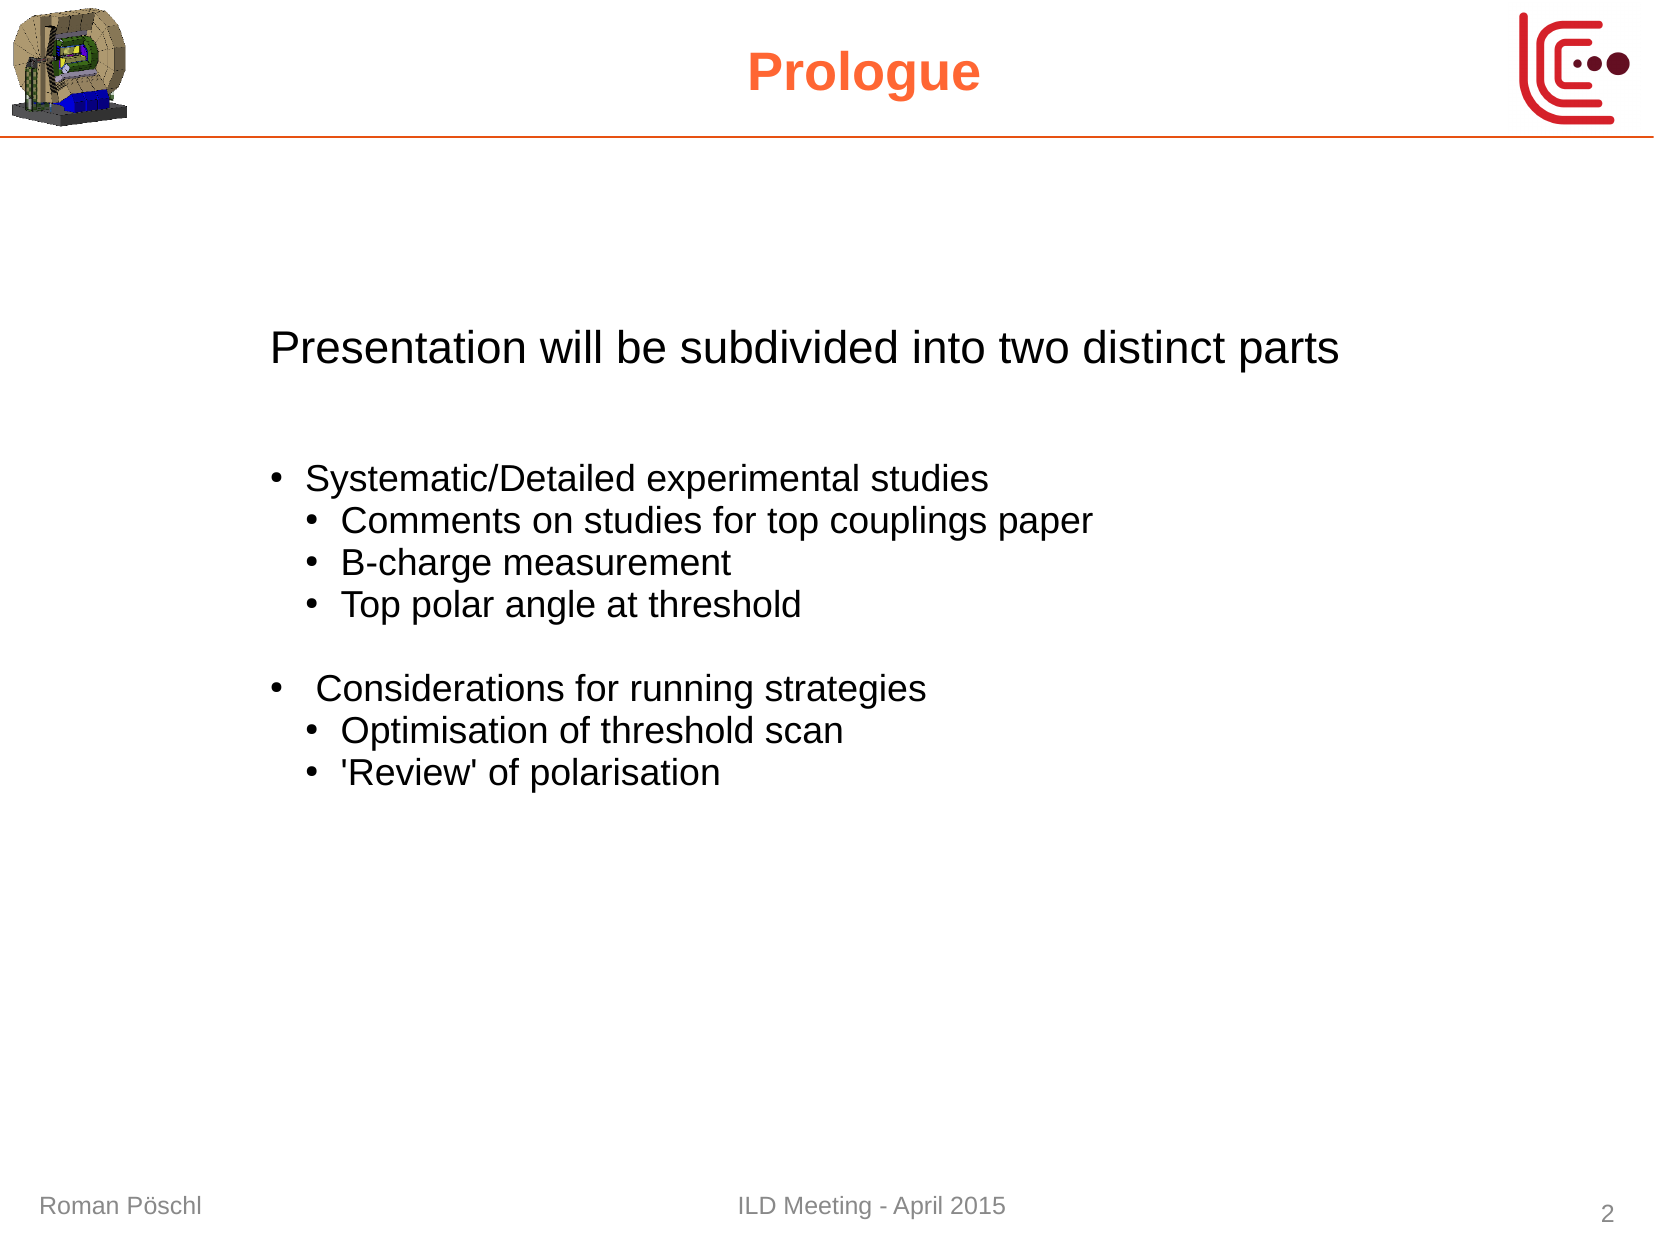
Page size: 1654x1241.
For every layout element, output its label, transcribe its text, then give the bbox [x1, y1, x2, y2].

text_box Presentation will be subdivided into two distinct parts Systematic/Detailed experimental studies Comments on studies for top couplings paper B-charge measurement Top polar angle at threshold Considerations for running strategies Optimisation of threshold scan 'Review' of polarisation [255, 315, 1355, 801]
title Prologue [128, 29, 1617, 113]
picture [1508, 2, 1641, 135]
picture [11, 6, 128, 127]
